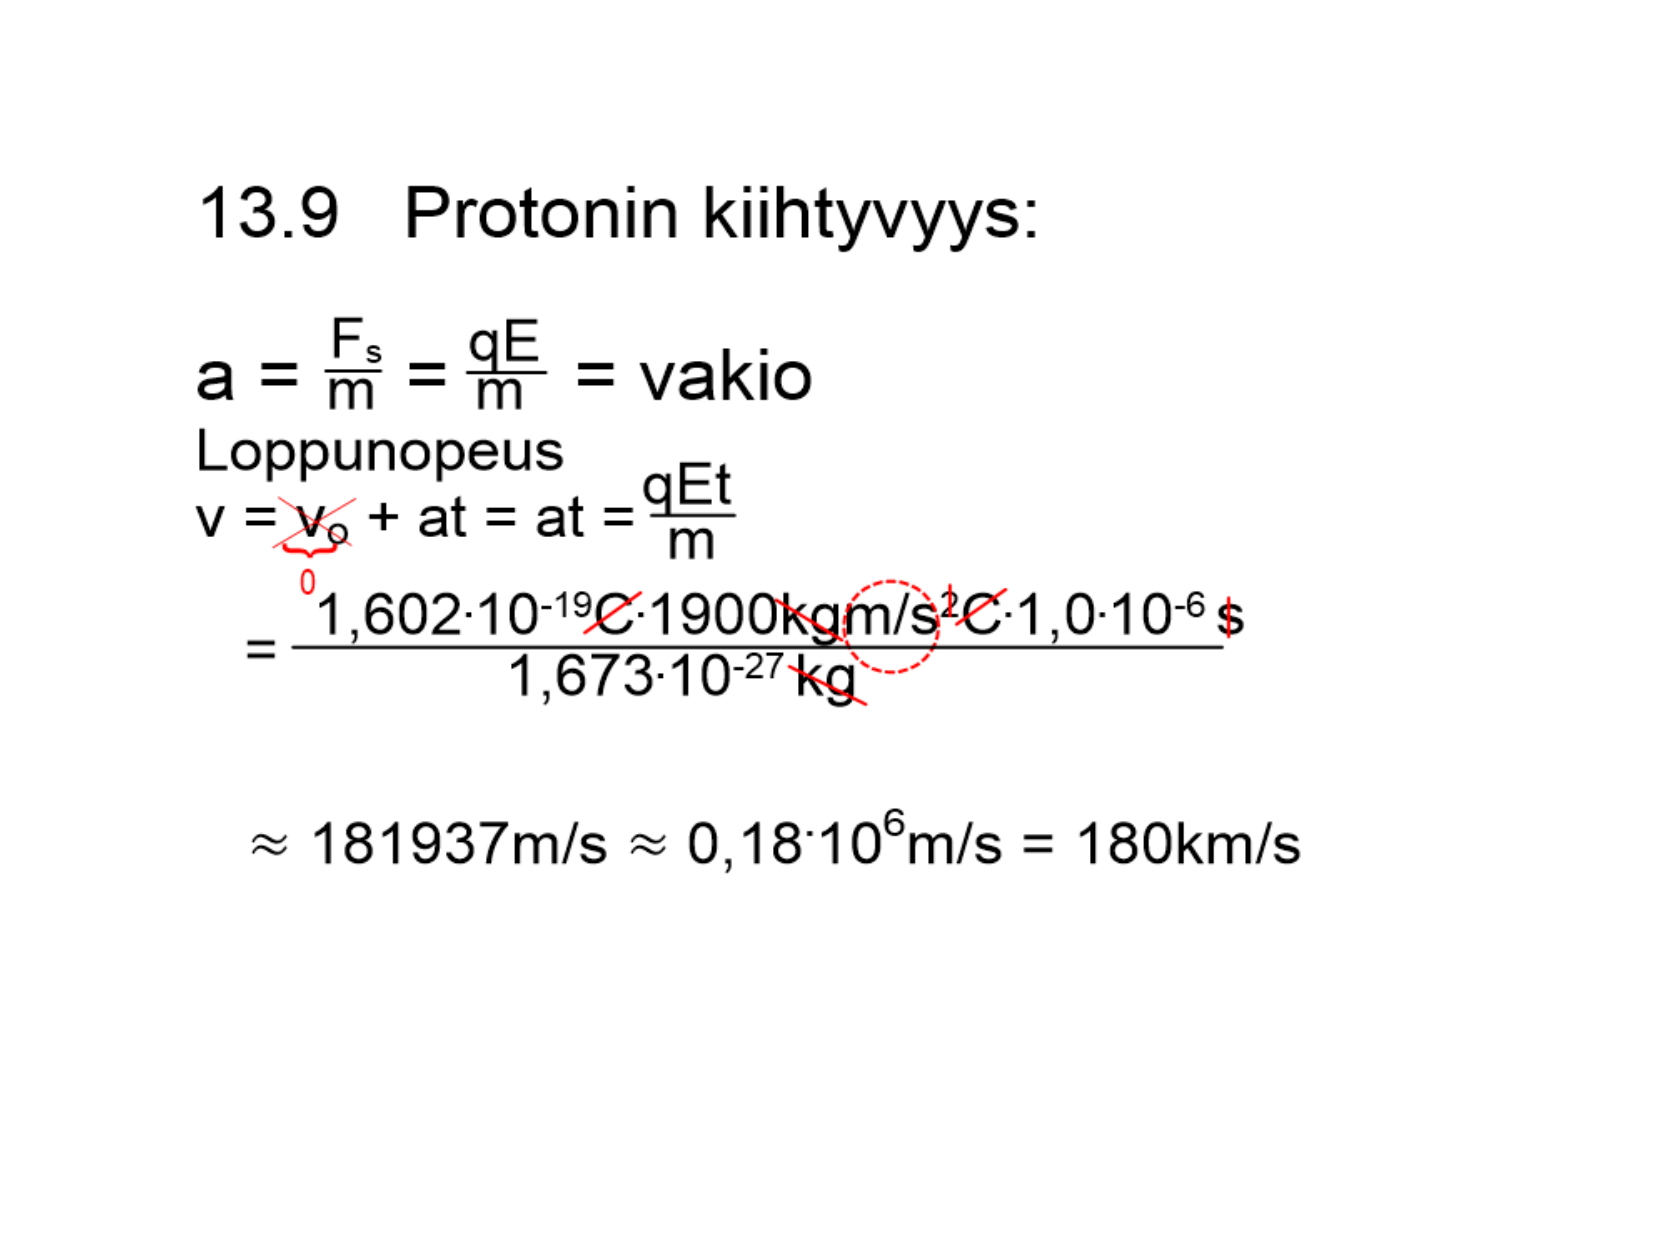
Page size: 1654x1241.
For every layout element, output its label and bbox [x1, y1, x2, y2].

picture [148, 129, 1406, 908]
